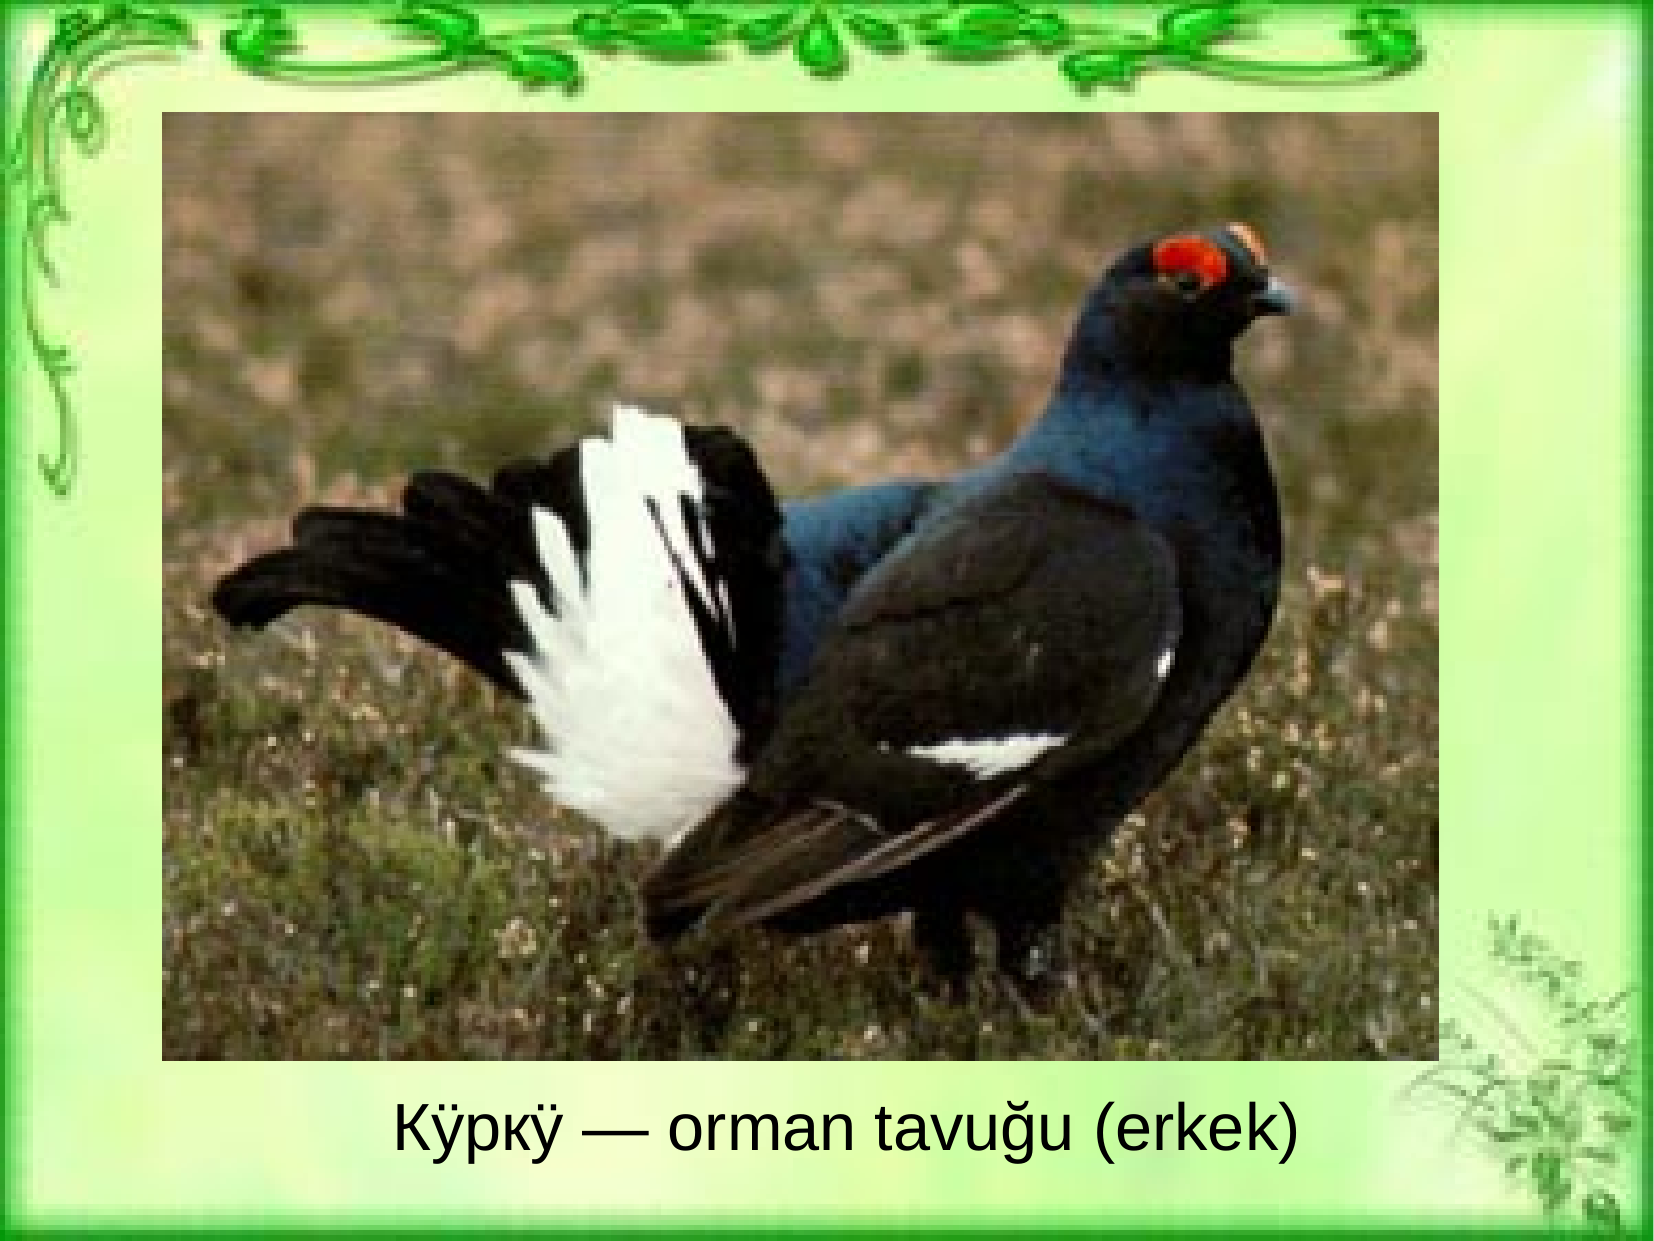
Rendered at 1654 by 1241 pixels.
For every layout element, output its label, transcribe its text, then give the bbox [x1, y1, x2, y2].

picture [0, 0, 1654, 1241]
list Кӱркӱ — orman tavuğu (erkek) [357, 1075, 1337, 1199]
